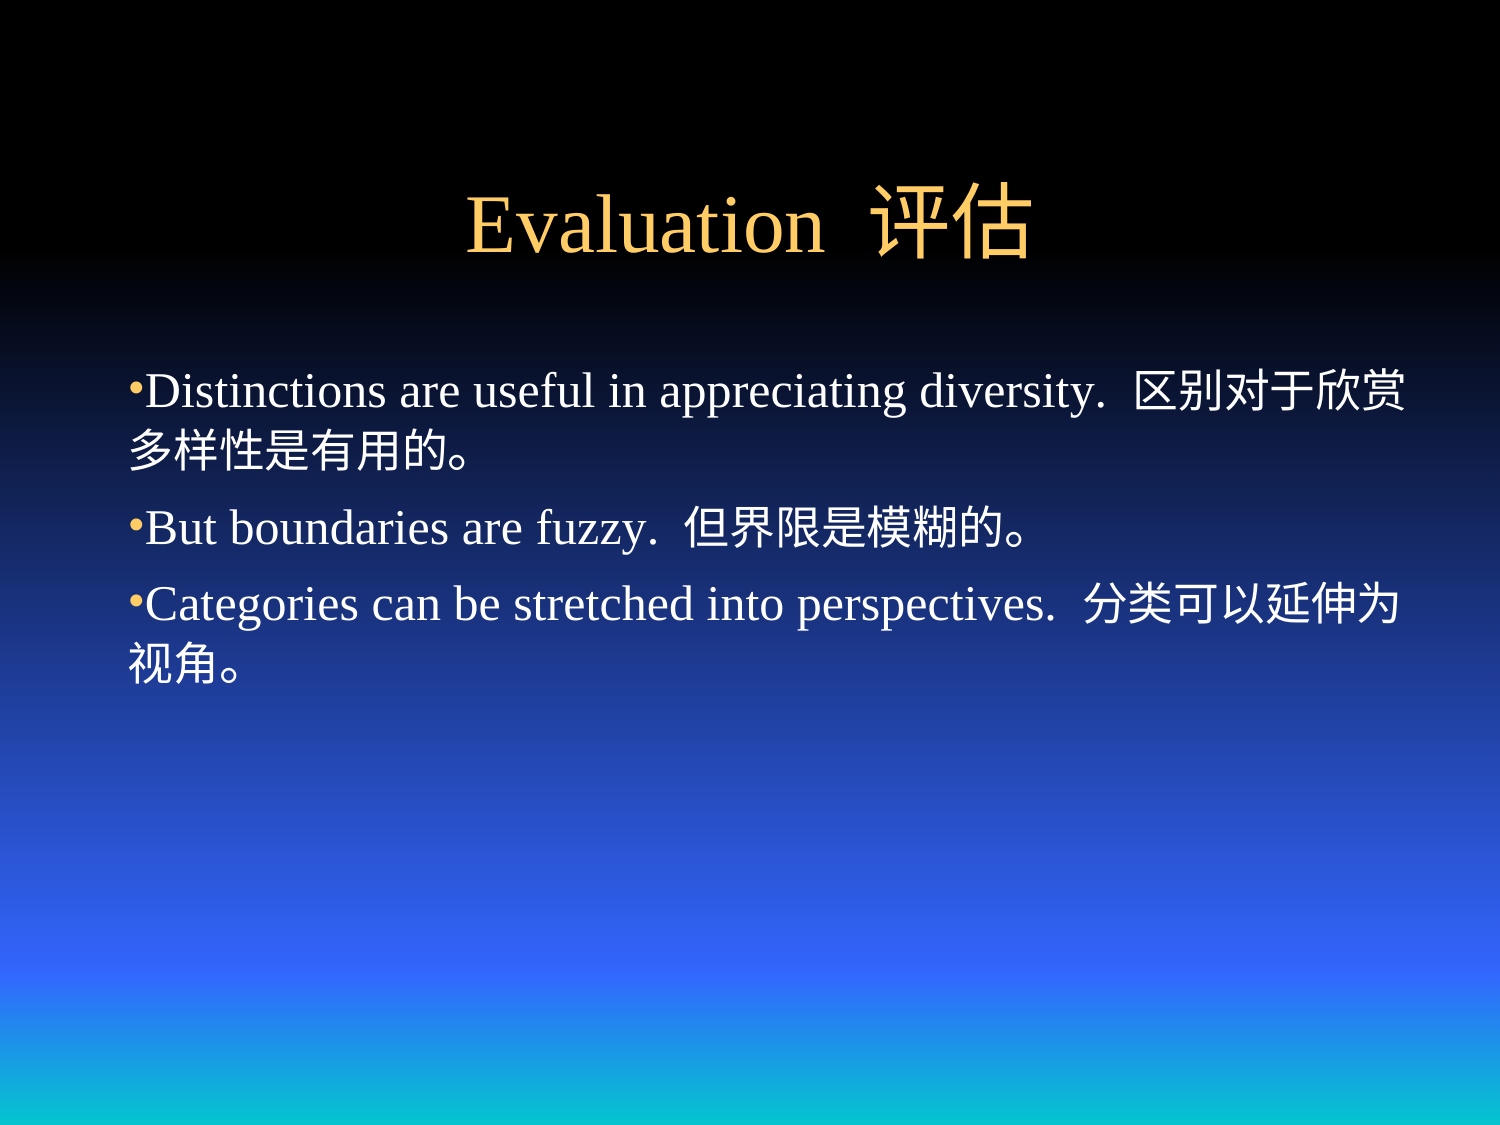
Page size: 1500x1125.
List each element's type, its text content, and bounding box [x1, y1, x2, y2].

title Evaluation 评估 [112, 160, 1388, 277]
list Distinctions are useful in appreciating diversity. 区别对于欣赏多样性是有用的。 But boundaries are fuzzy. 但界限是模糊的。 Categories can be stretched into perspectives. 分类可以延伸为视角。 [112, 350, 1450, 702]
